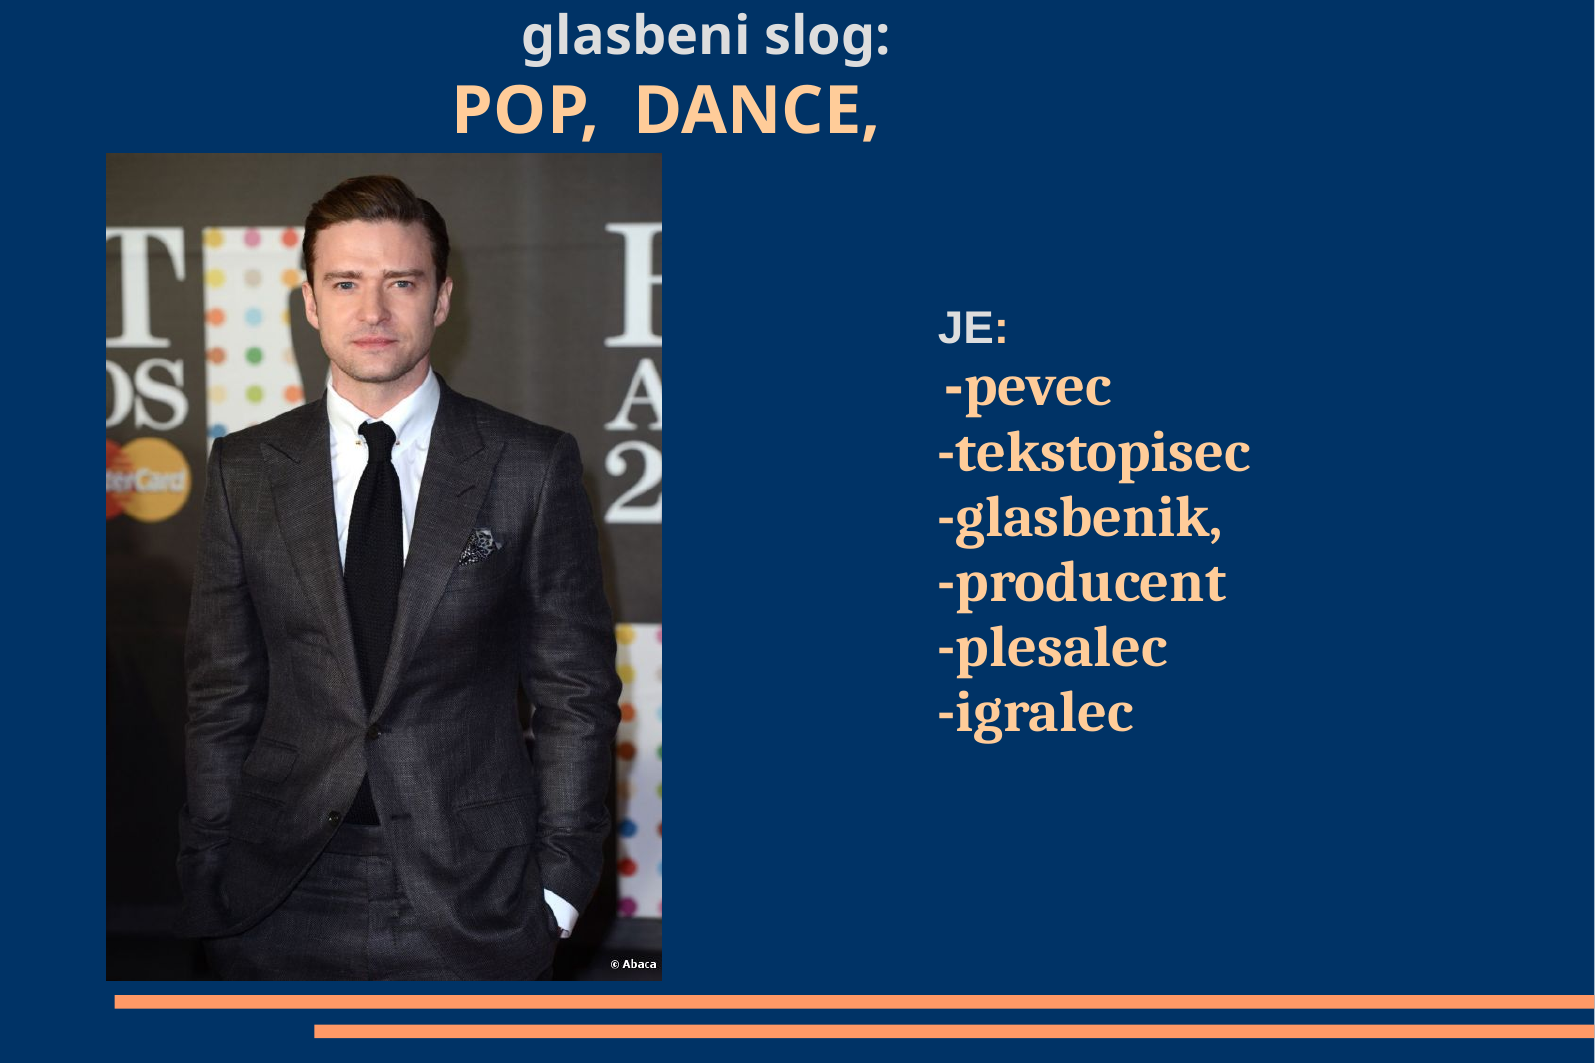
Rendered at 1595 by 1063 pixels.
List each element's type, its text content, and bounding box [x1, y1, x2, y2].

text_box JE: -pevec -tekstopisec -glasbenik, -producent -plesalec -igralec [897, 283, 1347, 761]
picture [106, 153, 662, 981]
text_box glasbeni slog: POP, DANCE, R&B [437, 0, 1050, 154]
